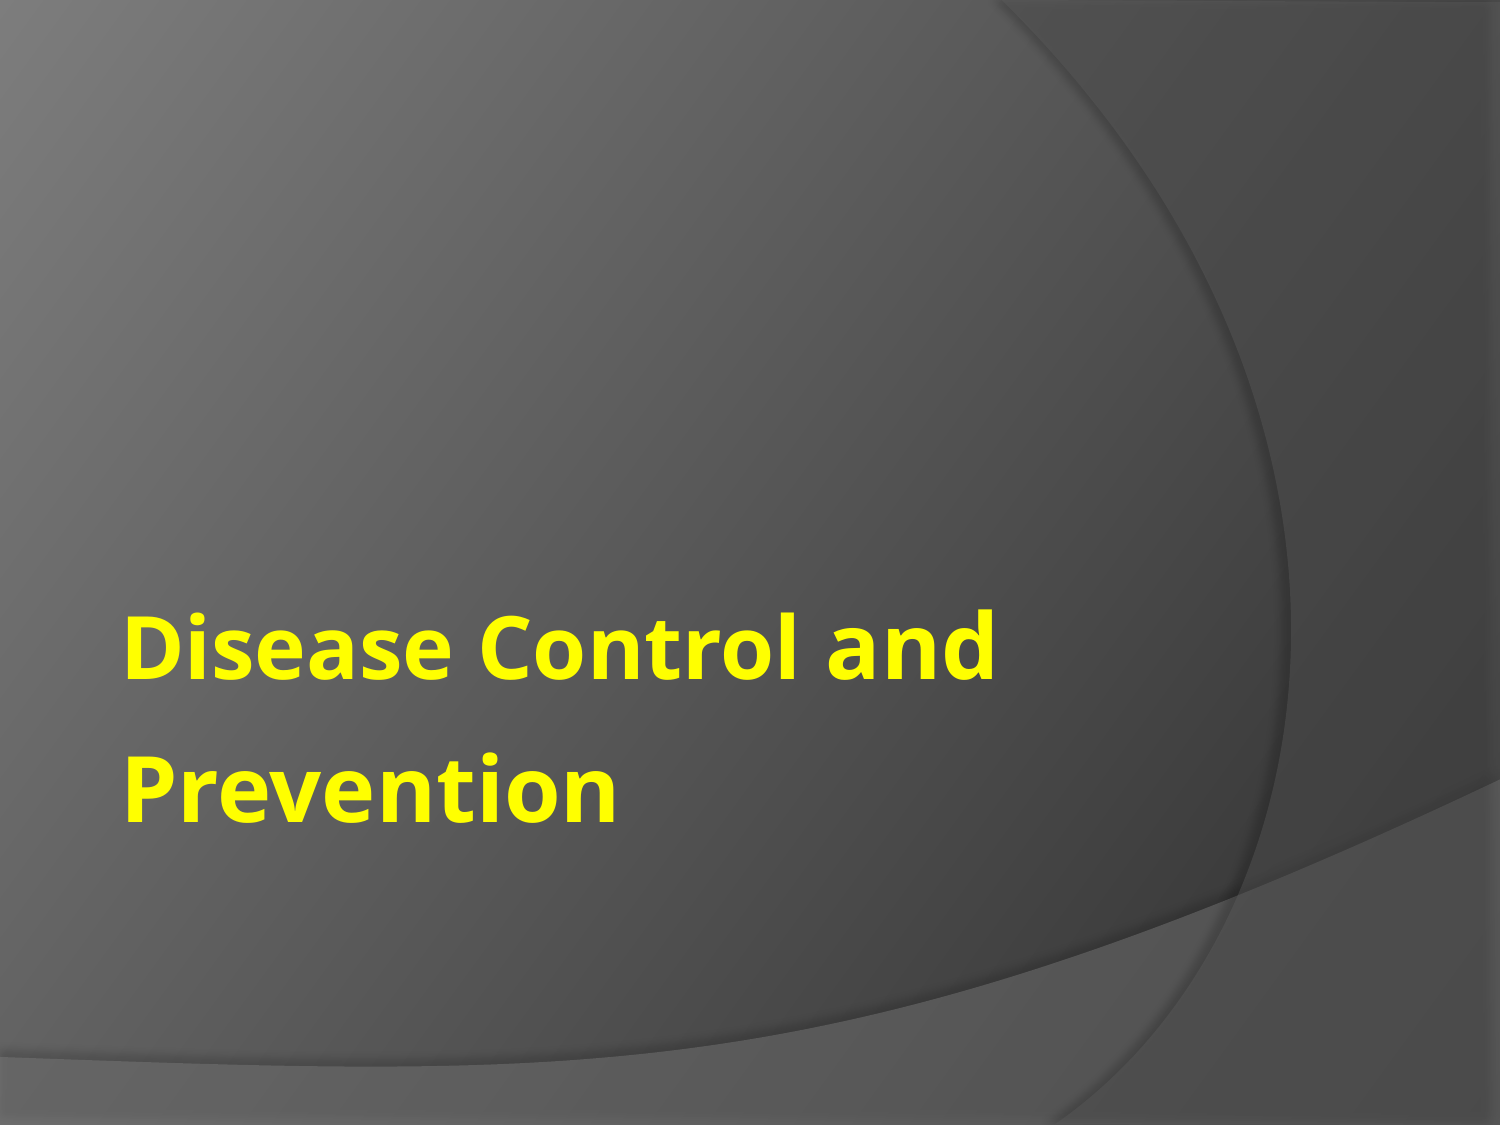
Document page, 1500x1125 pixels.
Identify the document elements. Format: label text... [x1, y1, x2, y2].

title Disease Control and Prevention [112, 587, 1200, 888]
